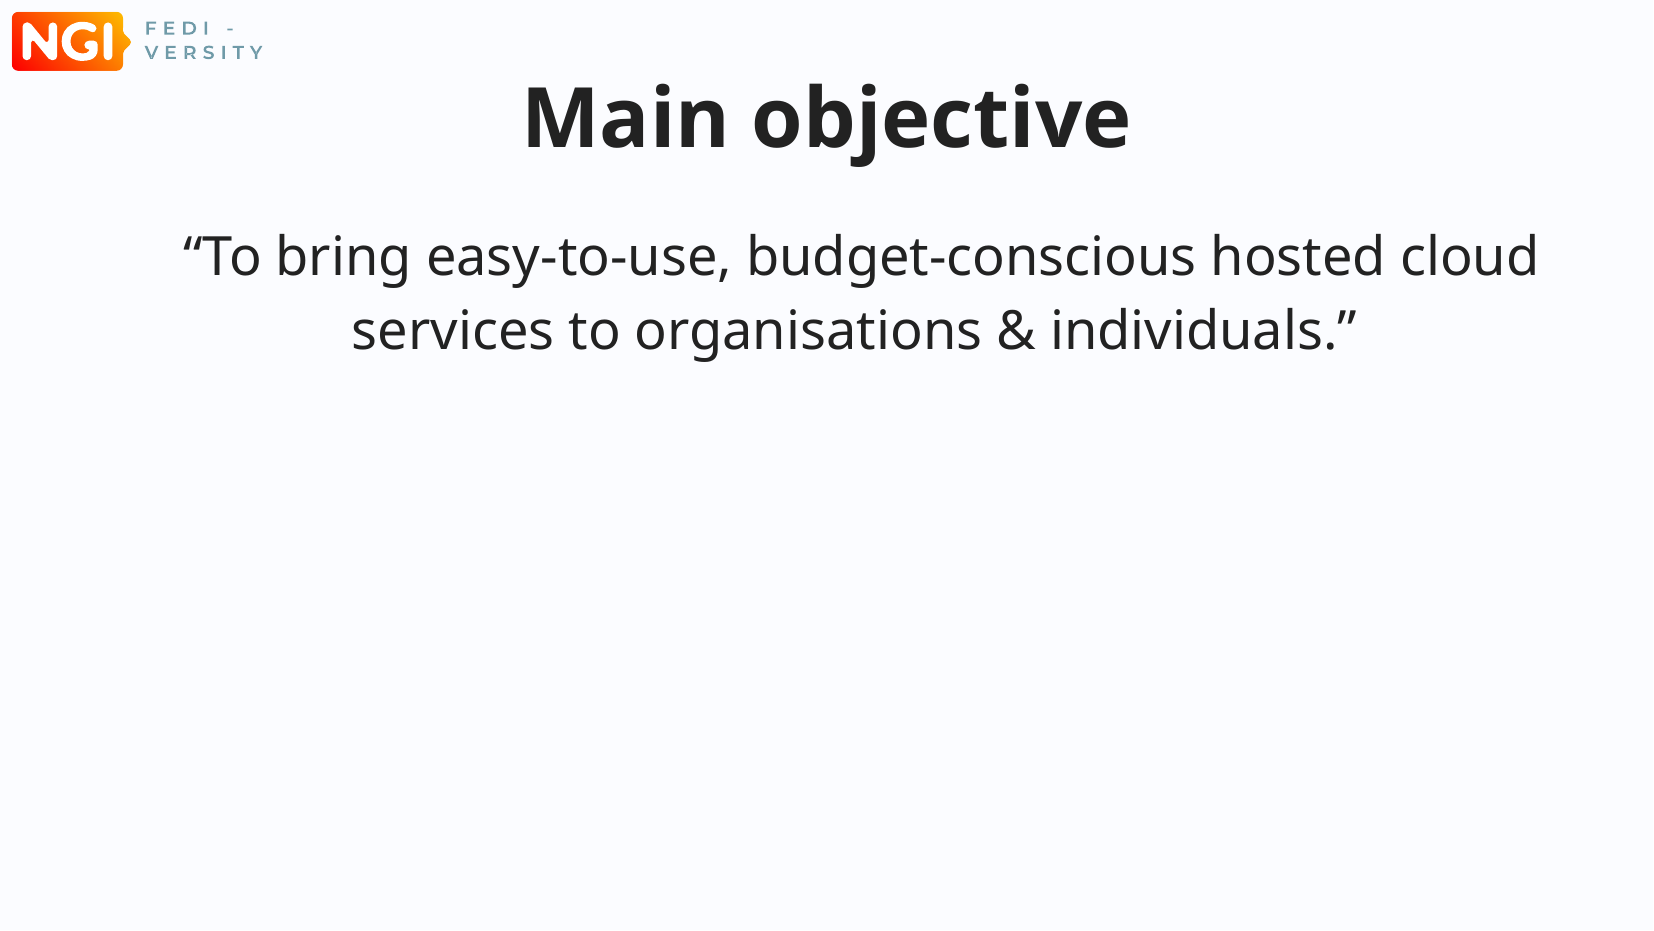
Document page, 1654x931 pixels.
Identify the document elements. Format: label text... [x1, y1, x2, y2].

list “To bring easy-to-use, budget-conscious hosted cloud services to organisations & individuals.” [82, 217, 1571, 758]
title Main objective [82, 37, 1571, 193]
